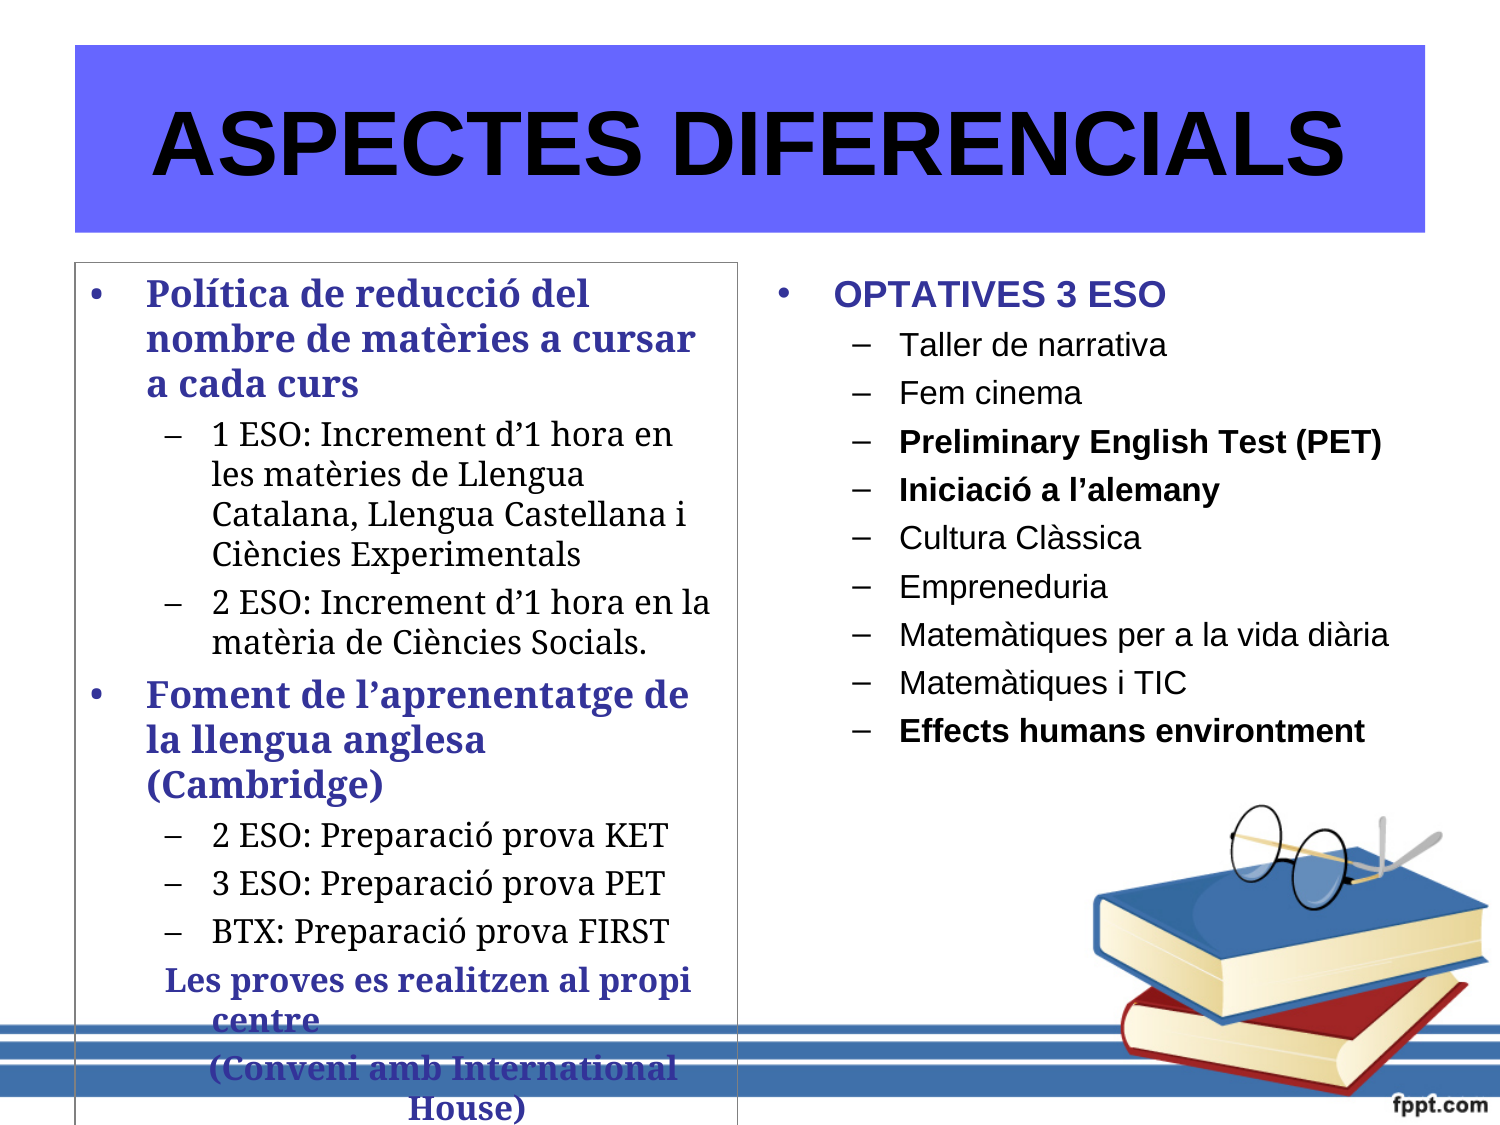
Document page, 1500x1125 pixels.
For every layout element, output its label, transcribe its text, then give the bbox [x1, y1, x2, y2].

list OPTATIVES 3 ESO Taller de narrativa Fem cinema Preliminary English Test (PET) Iniciació a l’alemany Cultura Clàssica Empreneduria Matemàtiques per a la vida diària Matemàtiques i TIC Effects humans environtment [762, 262, 1426, 1006]
title ASPECTES DIFERENCIALS [75, 45, 1426, 233]
picture [76, 1006, 737, 1125]
list Política de reducció del nombre de matèries a cursar a cada curs 1 ESO: Increment d’1 hora en les matèries de Llengua Catalana, Llengua Castellana i Ciències Experimentals 2 ESO: Increment d’1 hora en la matèria de Ciències Socials. Foment de l’aprenentatge de la llengua anglesa (Cambridge) 2 ESO: Preparació prova KET 3 ESO: Preparació prova PET BTX: Preparació prova FIRST Les proves es realitzen al propi centre (Conveni amb International House) [75, 262, 738, 1006]
picture [0, 0, 1500, 1125]
